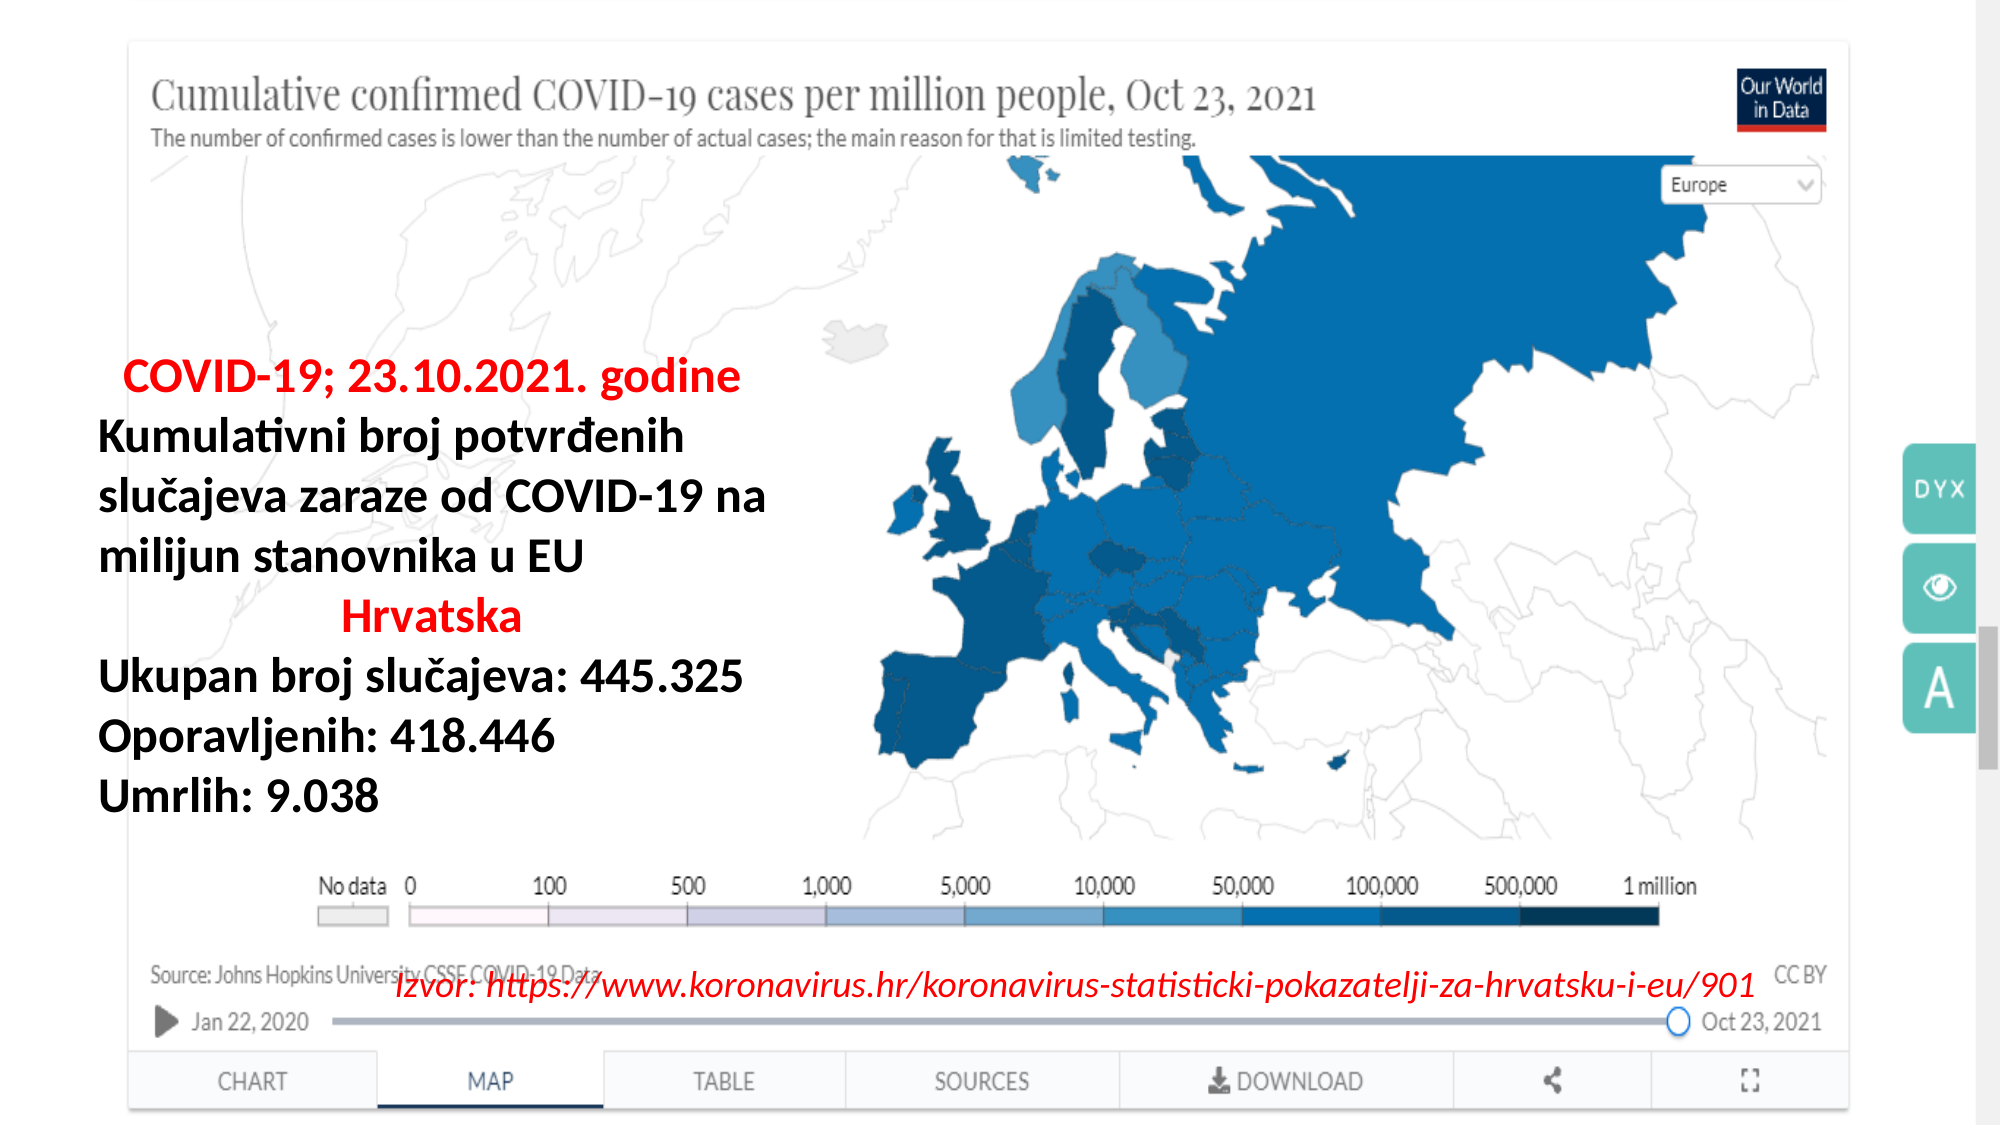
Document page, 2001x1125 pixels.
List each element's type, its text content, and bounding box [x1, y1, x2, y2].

text_box COVID-19; 23.10.2021. godine Kumulativni broj potvrđenih slučajeva zaraze od COVID-19 na milijun stanovnika u EU Hrvatska Ukupan broj slučajeva: 445.325 Oporavljenih: 418.446 Umrlih: 9.038 [83, 335, 898, 830]
picture [0, 0, 2000, 1125]
text_box Izvor: https://www.koronavirus.hr/koronavirus-statisticki-pokazatelji-za-hrvatsku-i-eu/901 [380, 952, 1830, 1012]
